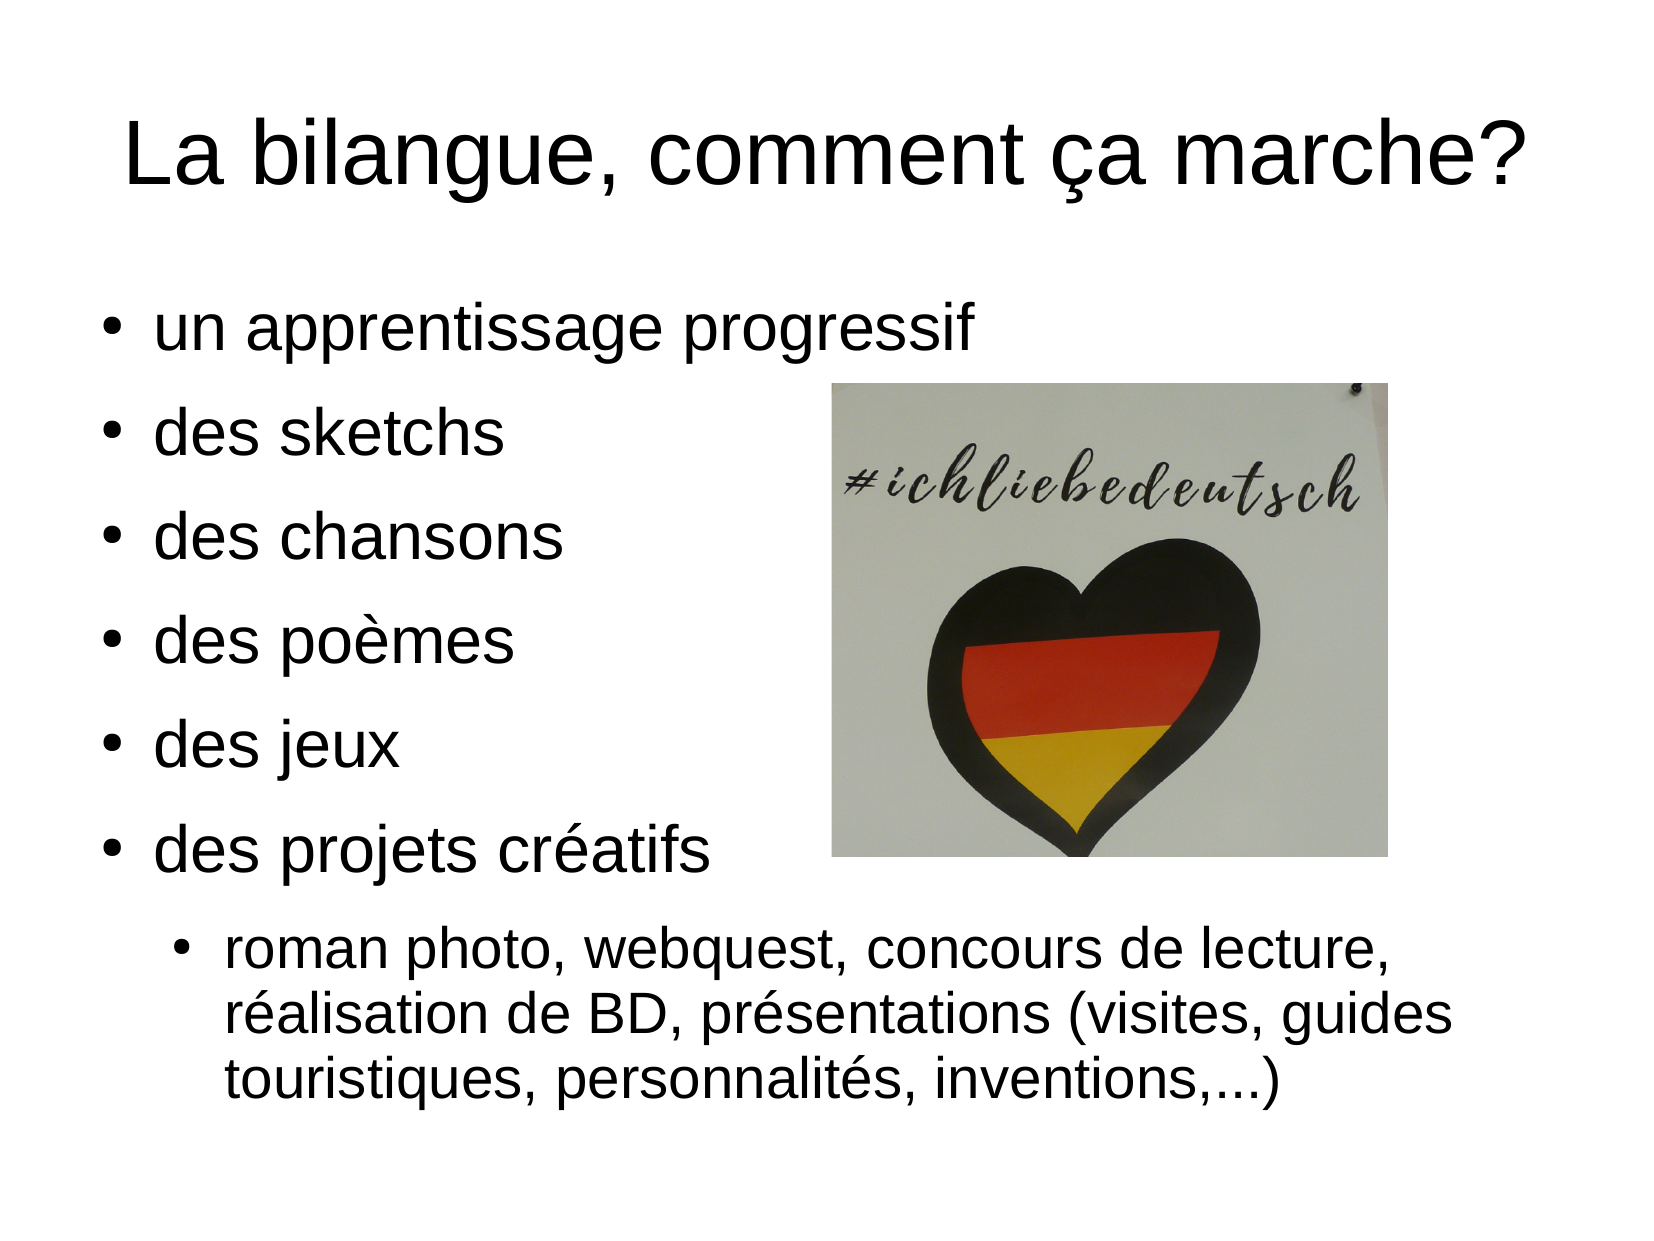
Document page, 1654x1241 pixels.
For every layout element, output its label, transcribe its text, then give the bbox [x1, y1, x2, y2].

title La bilangue, comment ça marche? [82, 49, 1571, 257]
list un apprentissage progressif des sketchs des chansons des poèmes des jeux des projets créatifs roman photo, webquest, concours de lecture, réalisation de BD, présentations (visites, guides touristiques, personnalités, inventions,...) [82, 290, 1571, 1111]
picture [831, 383, 1388, 857]
